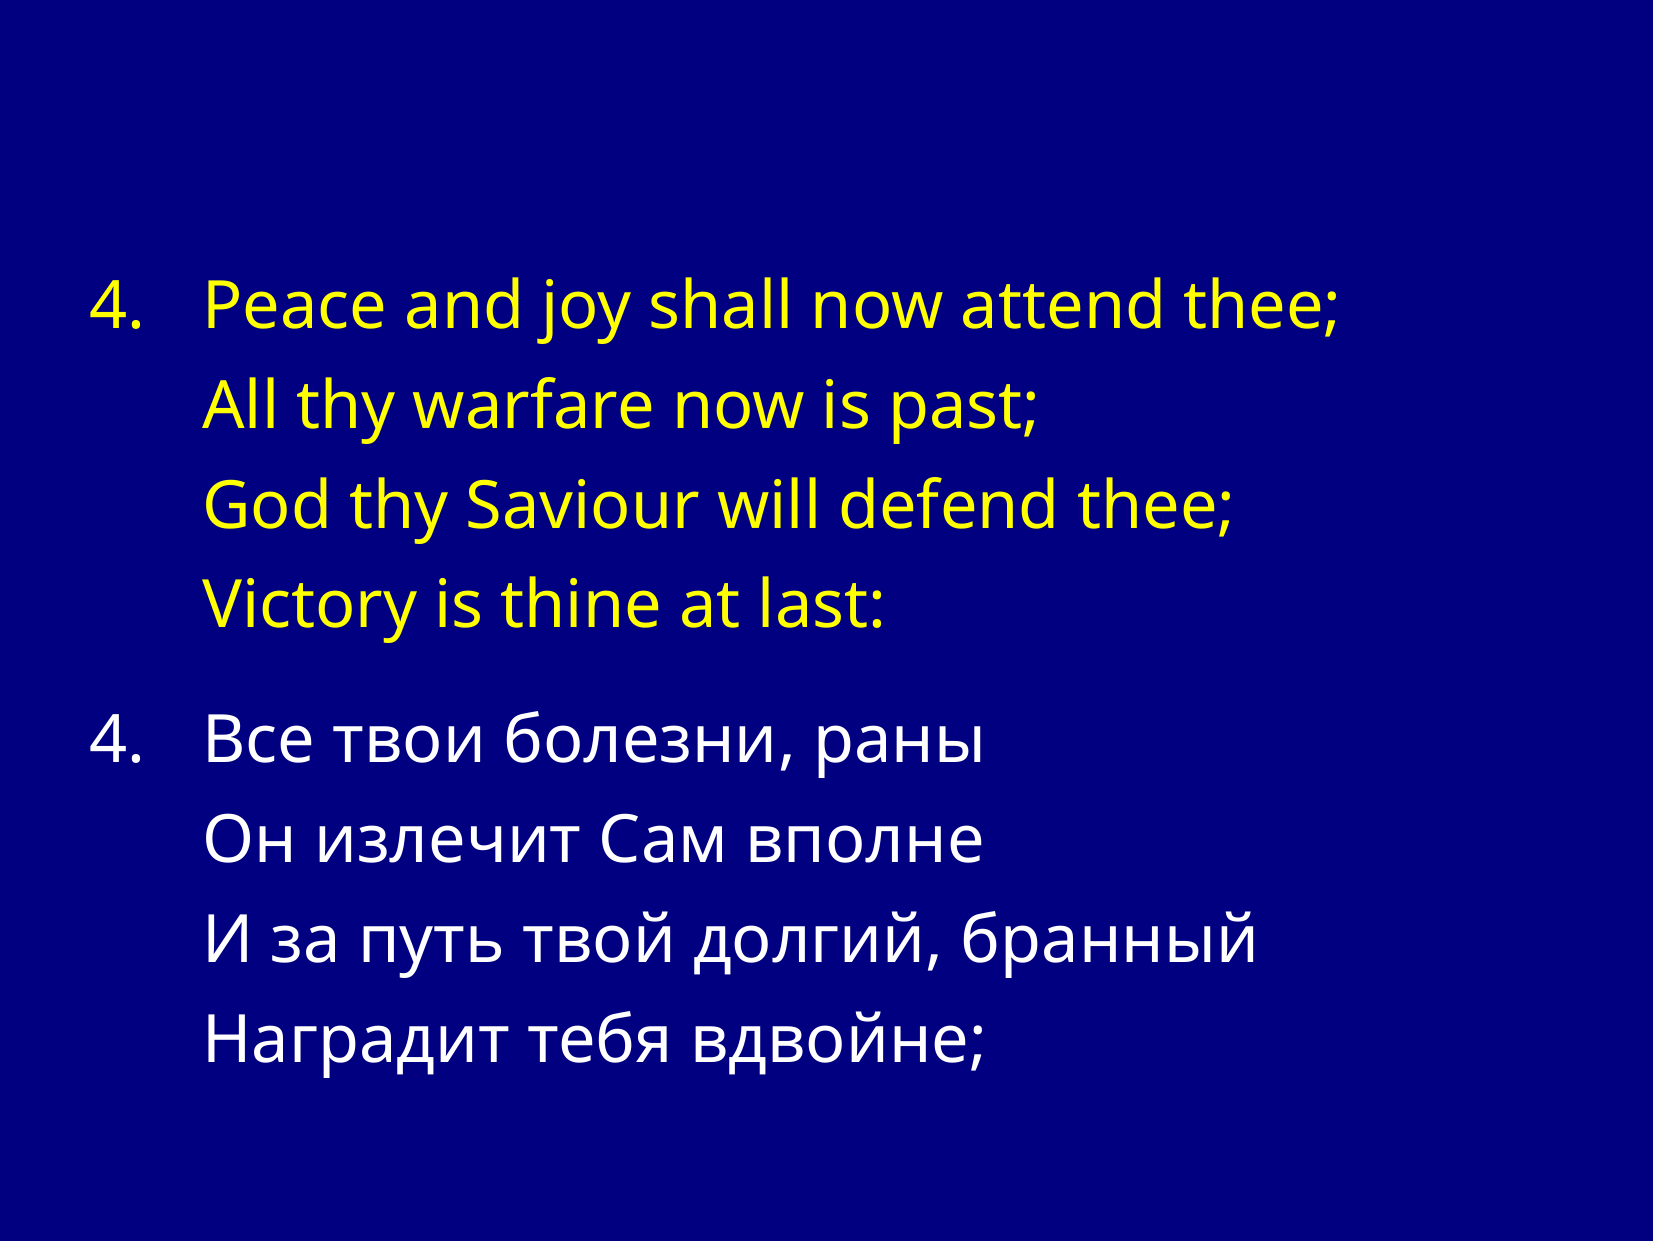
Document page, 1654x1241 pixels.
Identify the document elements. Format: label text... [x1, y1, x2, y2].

text_box 4. Все твои болезни, раны Он излечит Сам вполне И за путь твой долгий, бранный Наградит тебя вдвойне; [75, 675, 1576, 1163]
text_box 4. Peace and joy shall now attend thee; All thy warfare now is past; God thy Saviour will defend thee; Victory is thine at last: [75, 150, 1576, 638]
